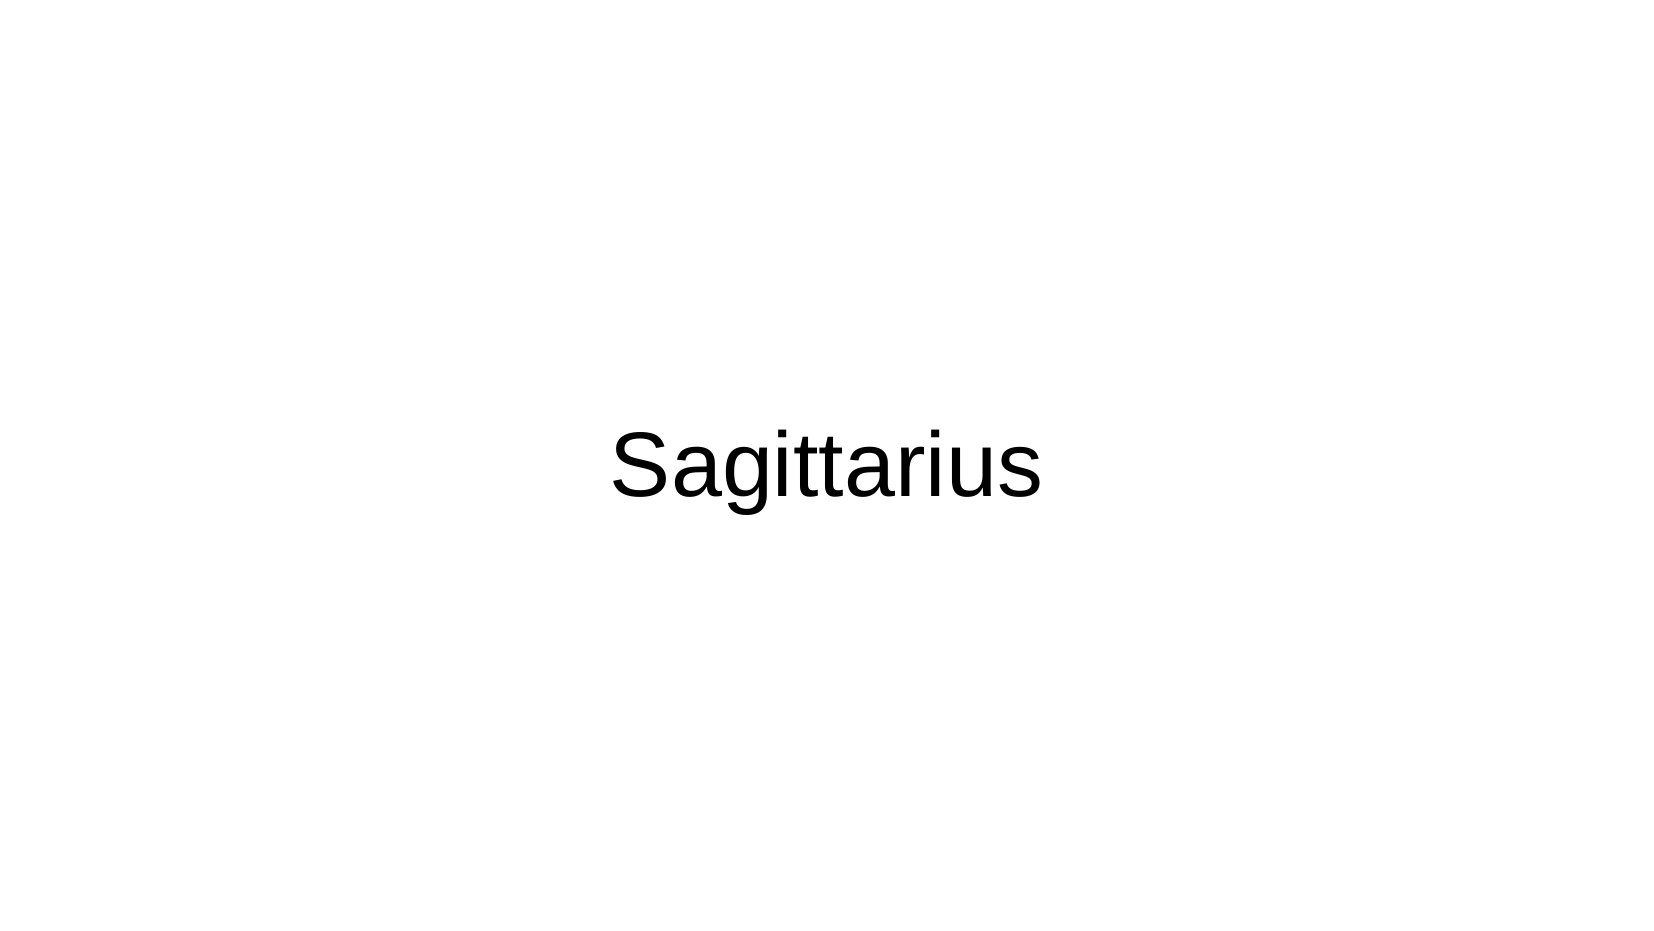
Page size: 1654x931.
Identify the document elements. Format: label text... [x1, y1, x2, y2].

title Sagittarius [82, 387, 1571, 543]
